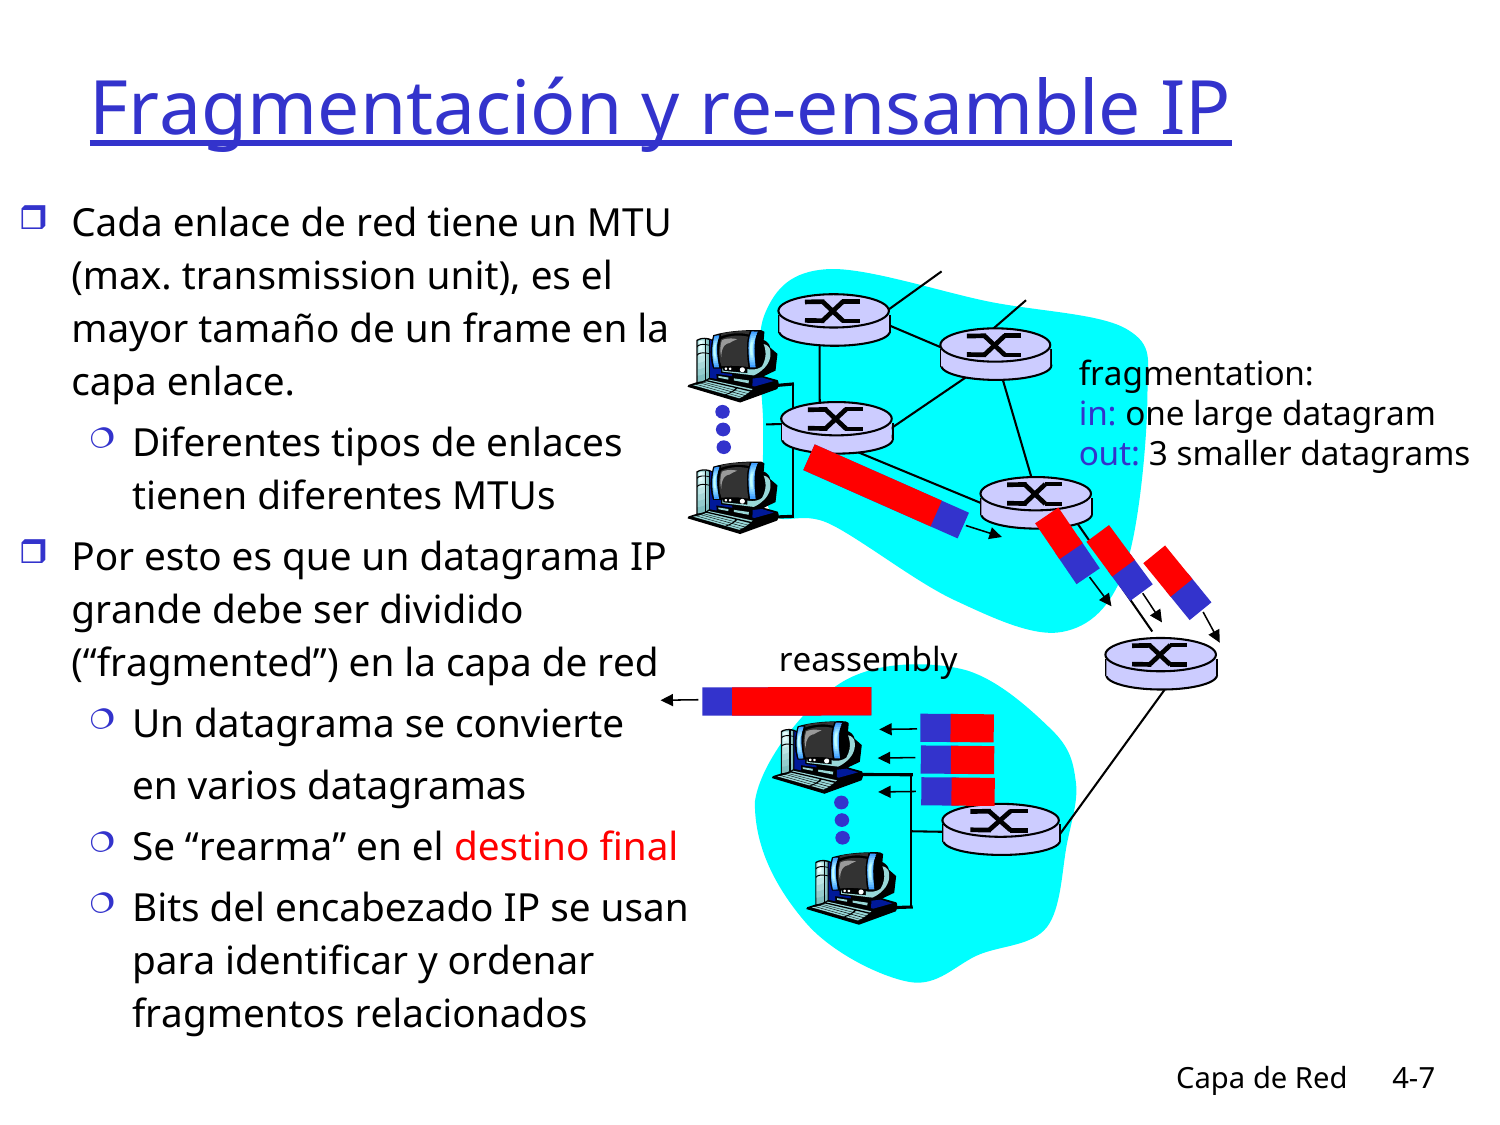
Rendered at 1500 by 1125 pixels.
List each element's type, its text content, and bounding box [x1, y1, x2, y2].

text_box [702, 672, 1077, 983]
text_box [716, 440, 732, 455]
text_box [754, 759, 910, 923]
text_box fragmentation: in: one large datagram out: 3 smaller datagrams [1063, 344, 1486, 481]
picture [771, 720, 865, 794]
text_box [715, 422, 731, 437]
picture [687, 329, 781, 403]
picture [806, 851, 899, 925]
text_box [715, 404, 730, 419]
text_box [760, 269, 1153, 633]
picture [687, 460, 781, 535]
text_box [1143, 545, 1212, 621]
text_box [1105, 637, 1217, 690]
text_box reassembly [764, 630, 973, 686]
list Cada enlace de red tiene un MTU (max. transmission unit), es el mayor tamaño de un frame en la capa enlace. Diferentes tipos de enlaces tienen diferentes MTUs Por esto es que un datagrama IP grande debe ser dividido (“fragmented”) en la capa de red Un datagrama se convierte en varios datagramas Se “rearma” en el destino final Bits del encabezado IP se usan para identificar y ordenar fragmentos relacionados [4, 187, 709, 1086]
title Fragmentación y re-ensamble IP [75, 15, 1463, 196]
